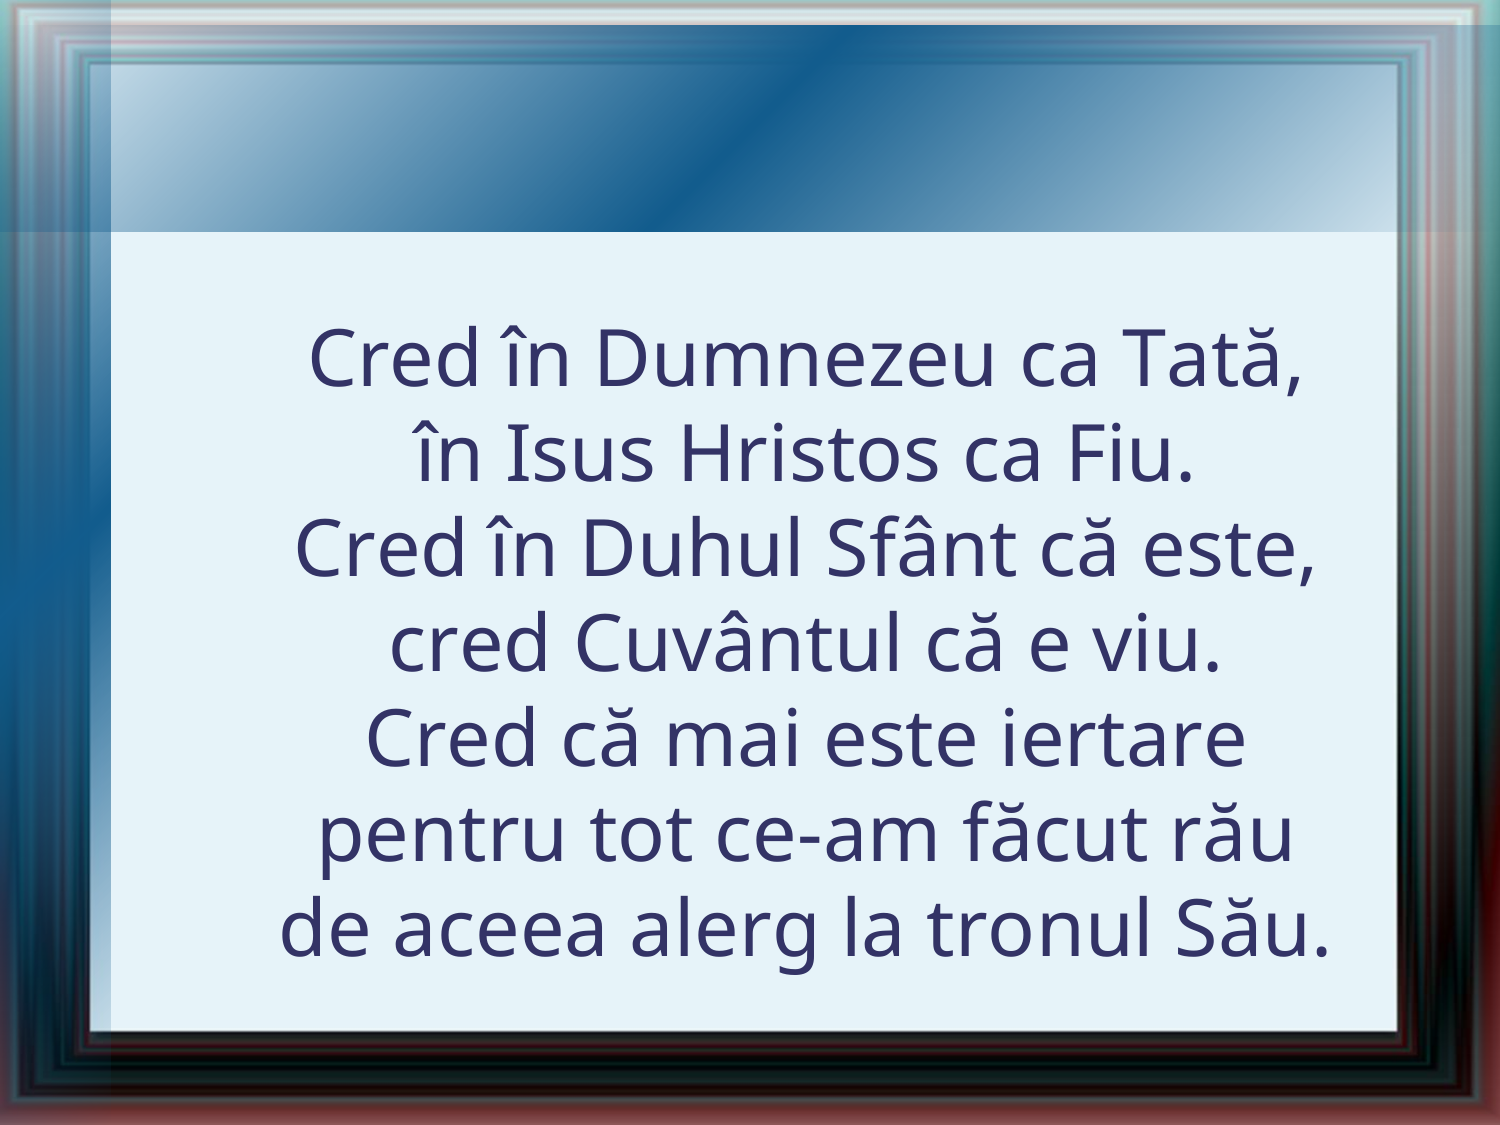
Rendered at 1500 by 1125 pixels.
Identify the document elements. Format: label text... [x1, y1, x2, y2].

picture [0, 0, 1500, 1125]
title Cred în Dumnezeu ca Tată, în Isus Hristos ca Fiu. Cred în Duhul Sfânt că este, cred Cuvântul că e viu. Cred că mai este iertare pentru tot ce-am făcut rău de aceea alerg la tronul Său. [112, 299, 1500, 981]
